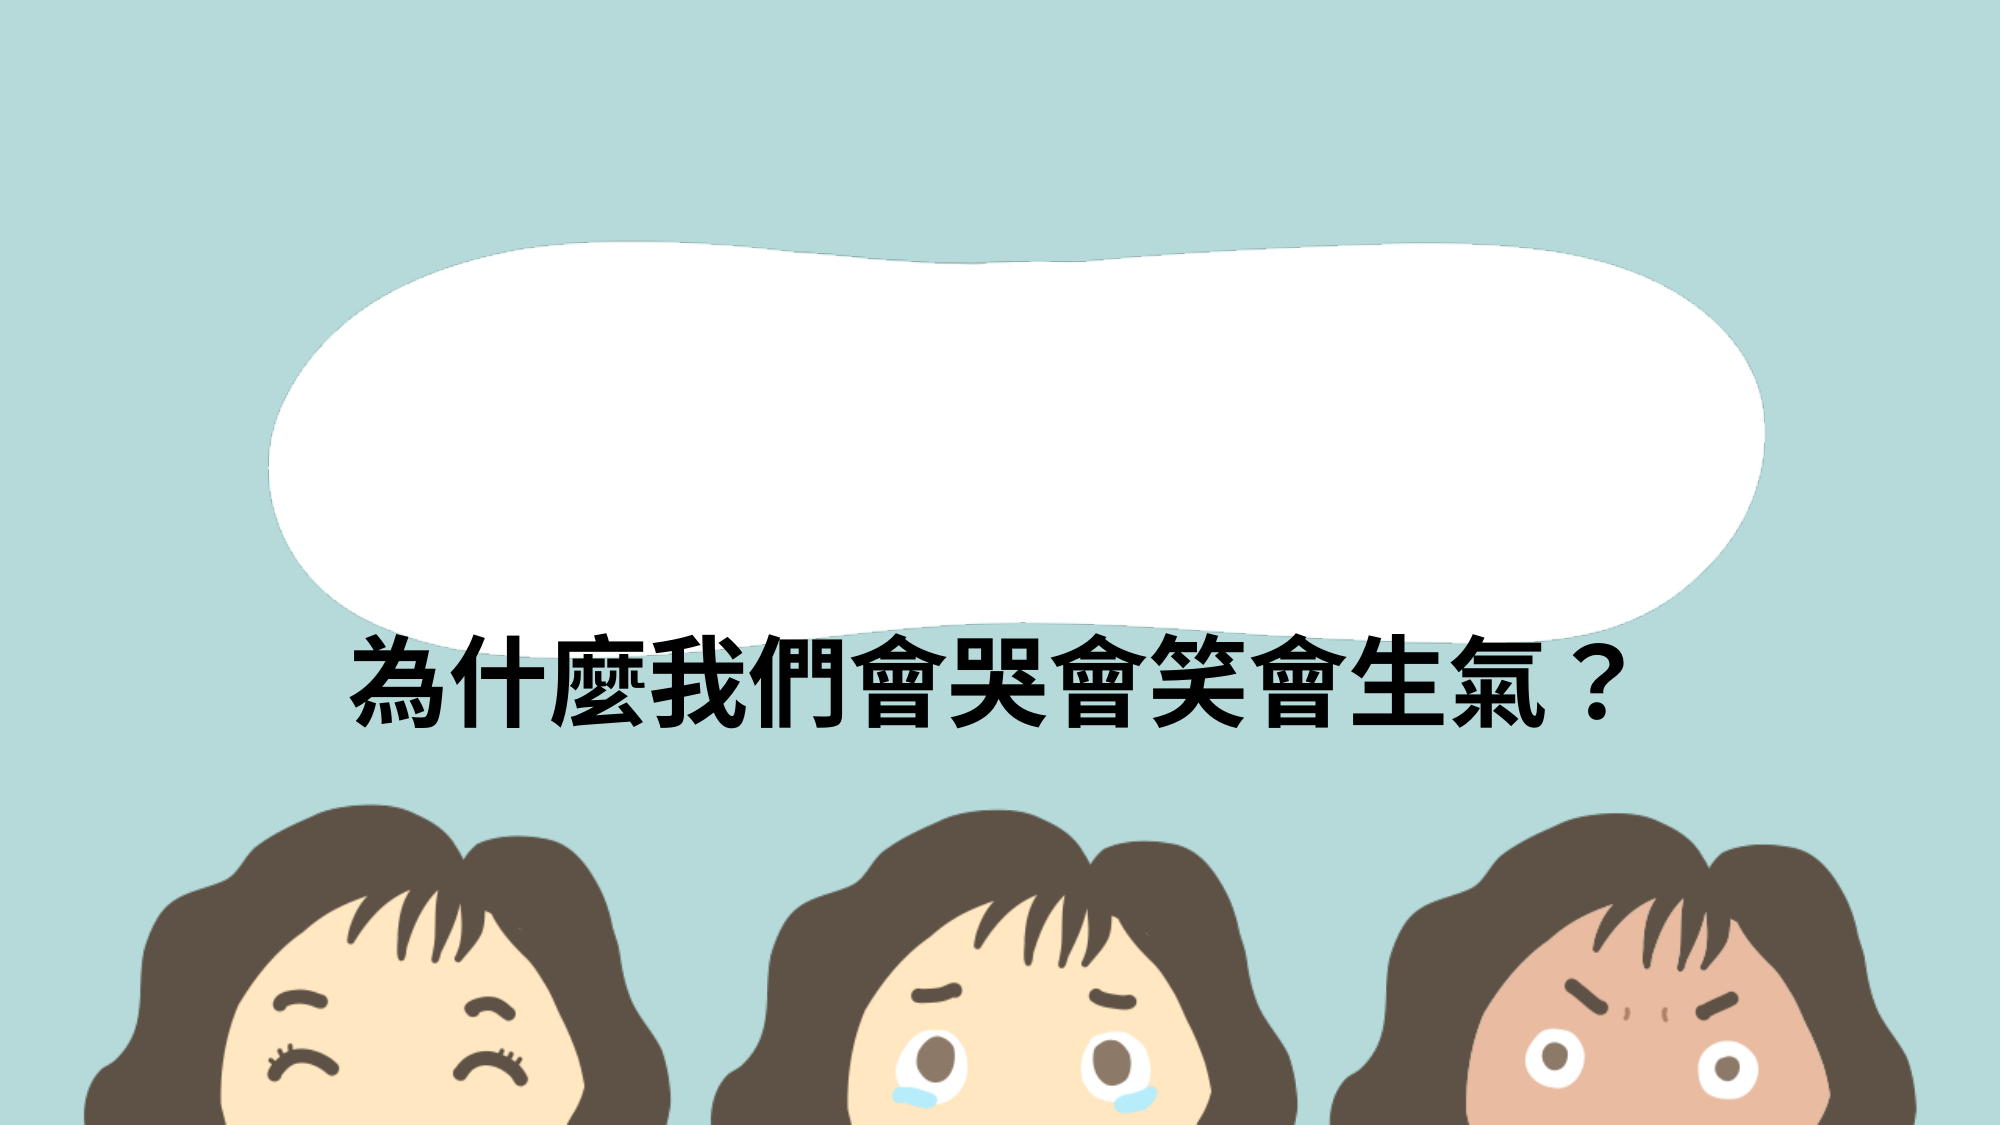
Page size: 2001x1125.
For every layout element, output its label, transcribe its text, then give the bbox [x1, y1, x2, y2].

picture [0, 0, 2000, 1125]
title 為什麼我們會哭會笑會生氣？ [203, 289, 1929, 507]
